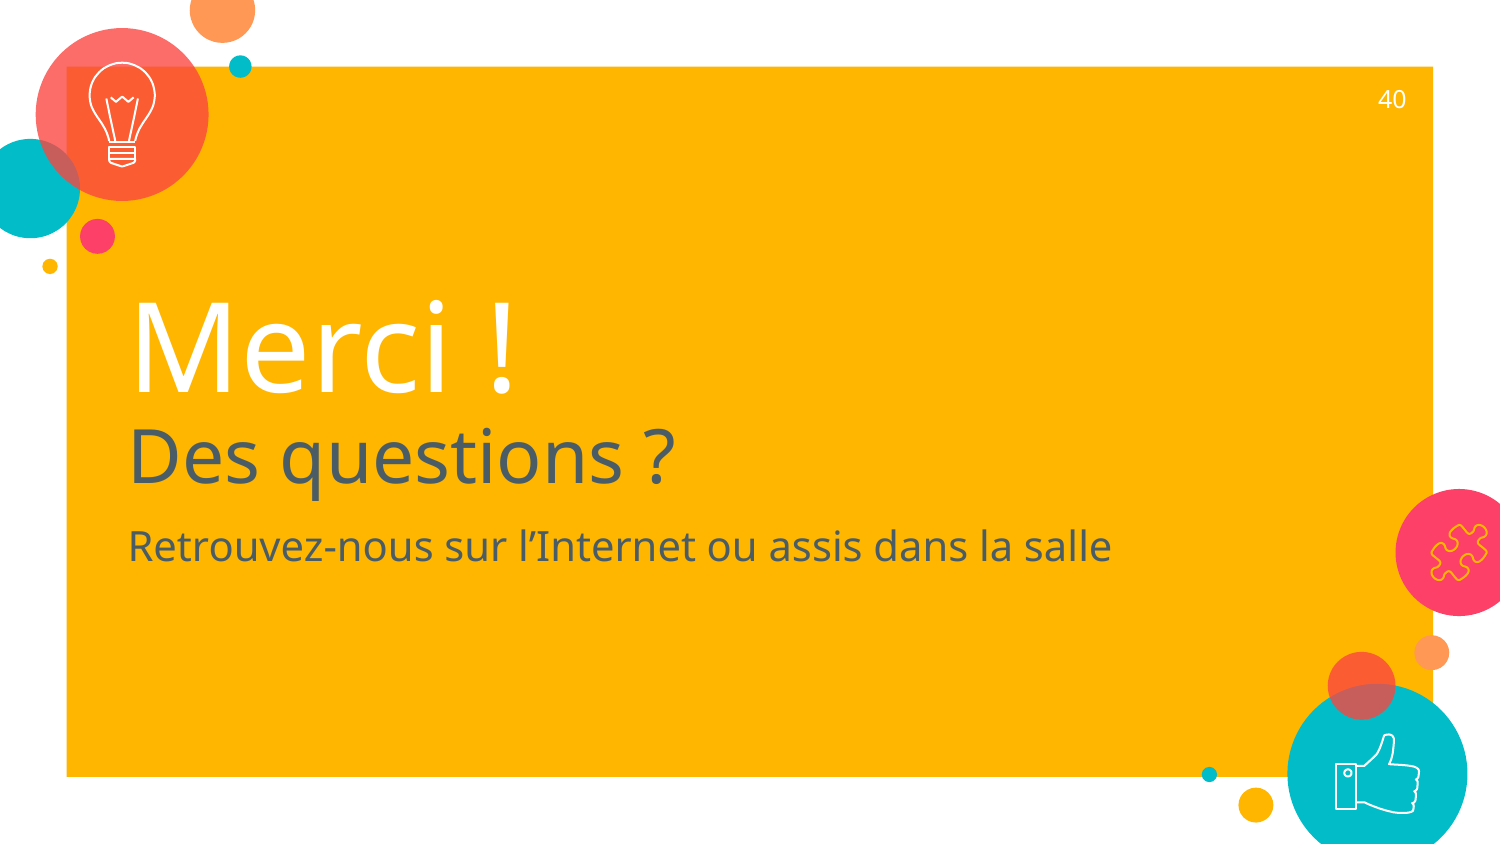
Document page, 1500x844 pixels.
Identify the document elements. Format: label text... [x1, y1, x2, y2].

subtitle Des questions ? Retrouvez-nous sur l’Internet ou assis dans la salle [112, 394, 1195, 685]
title Merci ! [112, 247, 1195, 394]
slide_number <number> [1331, 68, 1422, 134]
